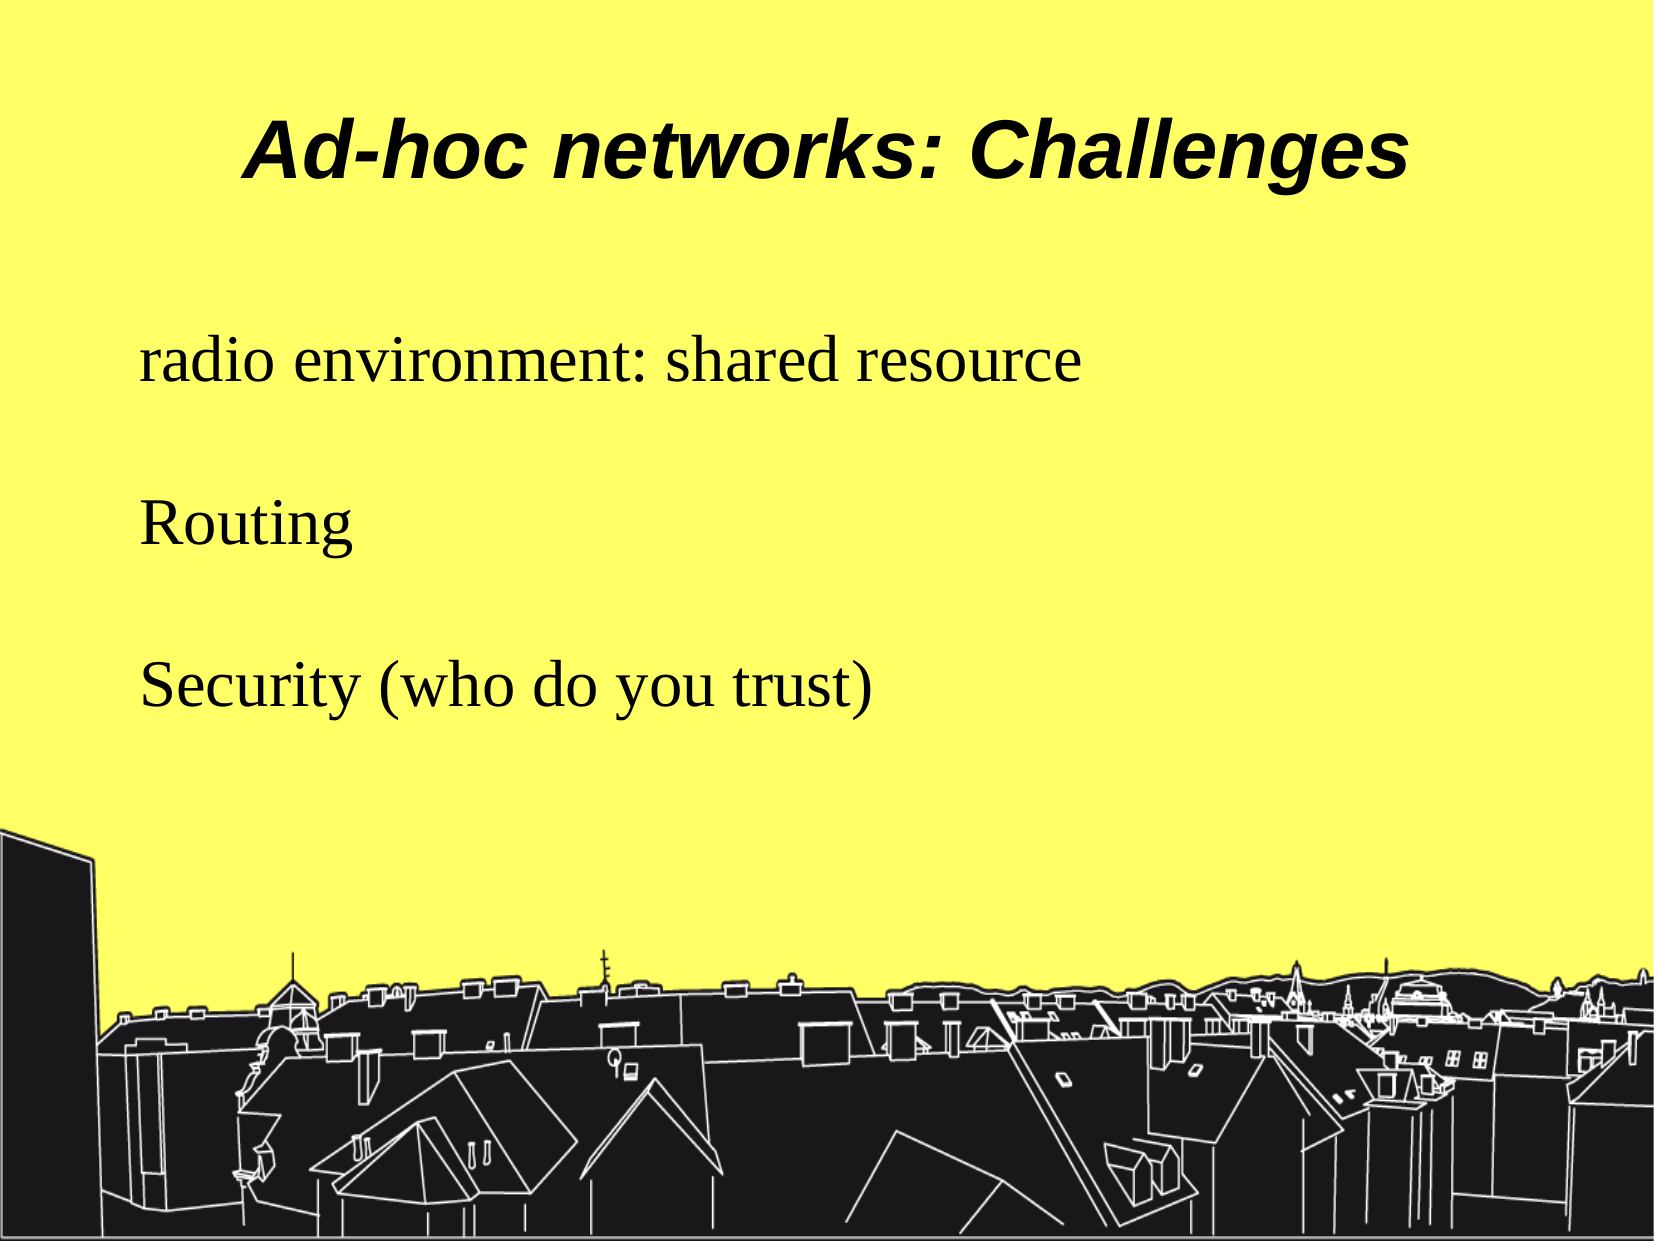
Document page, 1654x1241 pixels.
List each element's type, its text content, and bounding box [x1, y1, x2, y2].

list radio environment: shared resource Routing Security (who do you trust) [121, 322, 1561, 1118]
picture [0, 827, 1654, 1241]
title Ad-hoc networks: Challenges [121, 46, 1534, 254]
